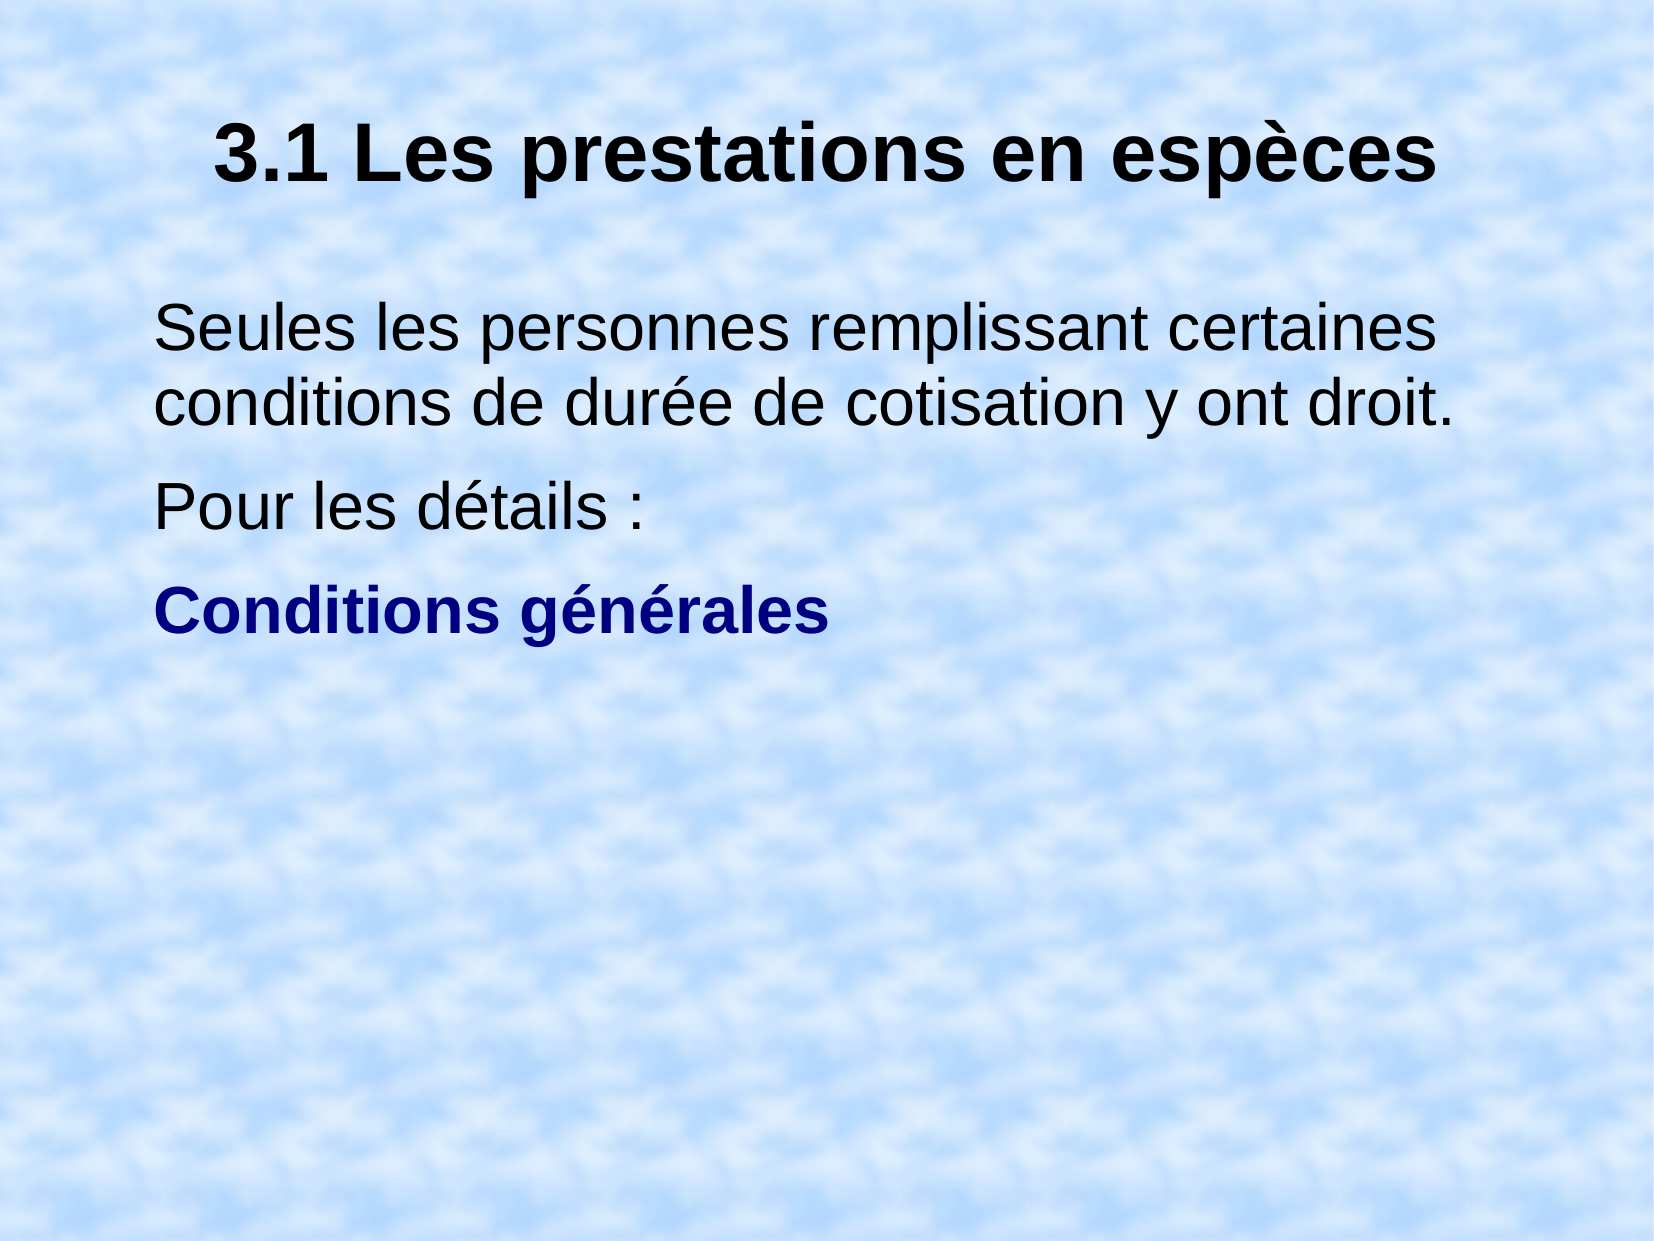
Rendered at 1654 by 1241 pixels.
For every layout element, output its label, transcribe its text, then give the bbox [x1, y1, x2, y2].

picture [0, 0, 1654, 1241]
title 3.1 Les prestations en espèces [82, 49, 1571, 257]
list Seules les personnes remplissant certaines conditions de durée de cotisation y ont droit. Pour les détails : Conditions générales [82, 290, 1538, 1010]
